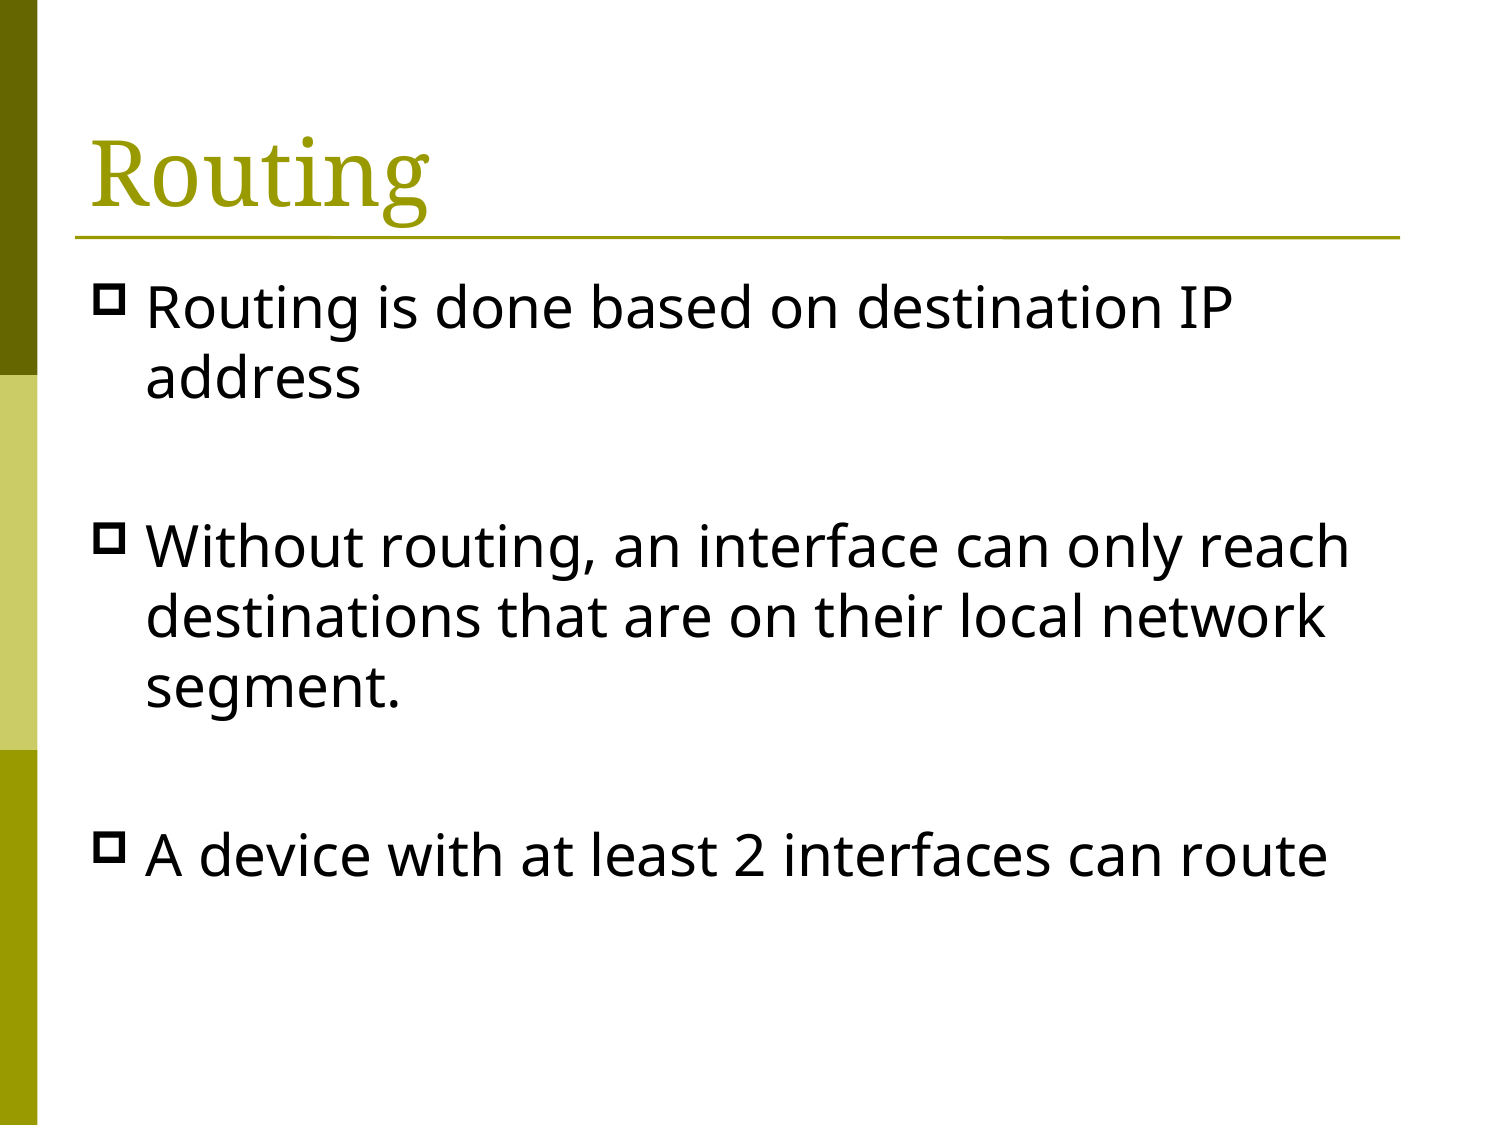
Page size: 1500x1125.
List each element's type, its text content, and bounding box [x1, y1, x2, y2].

title Routing [75, 45, 1426, 233]
list Routing is done based on destination IP address Without routing, an interface can only reach destinations that are on their local network segment. A device with at least 2 interfaces can route [75, 262, 1426, 1006]
